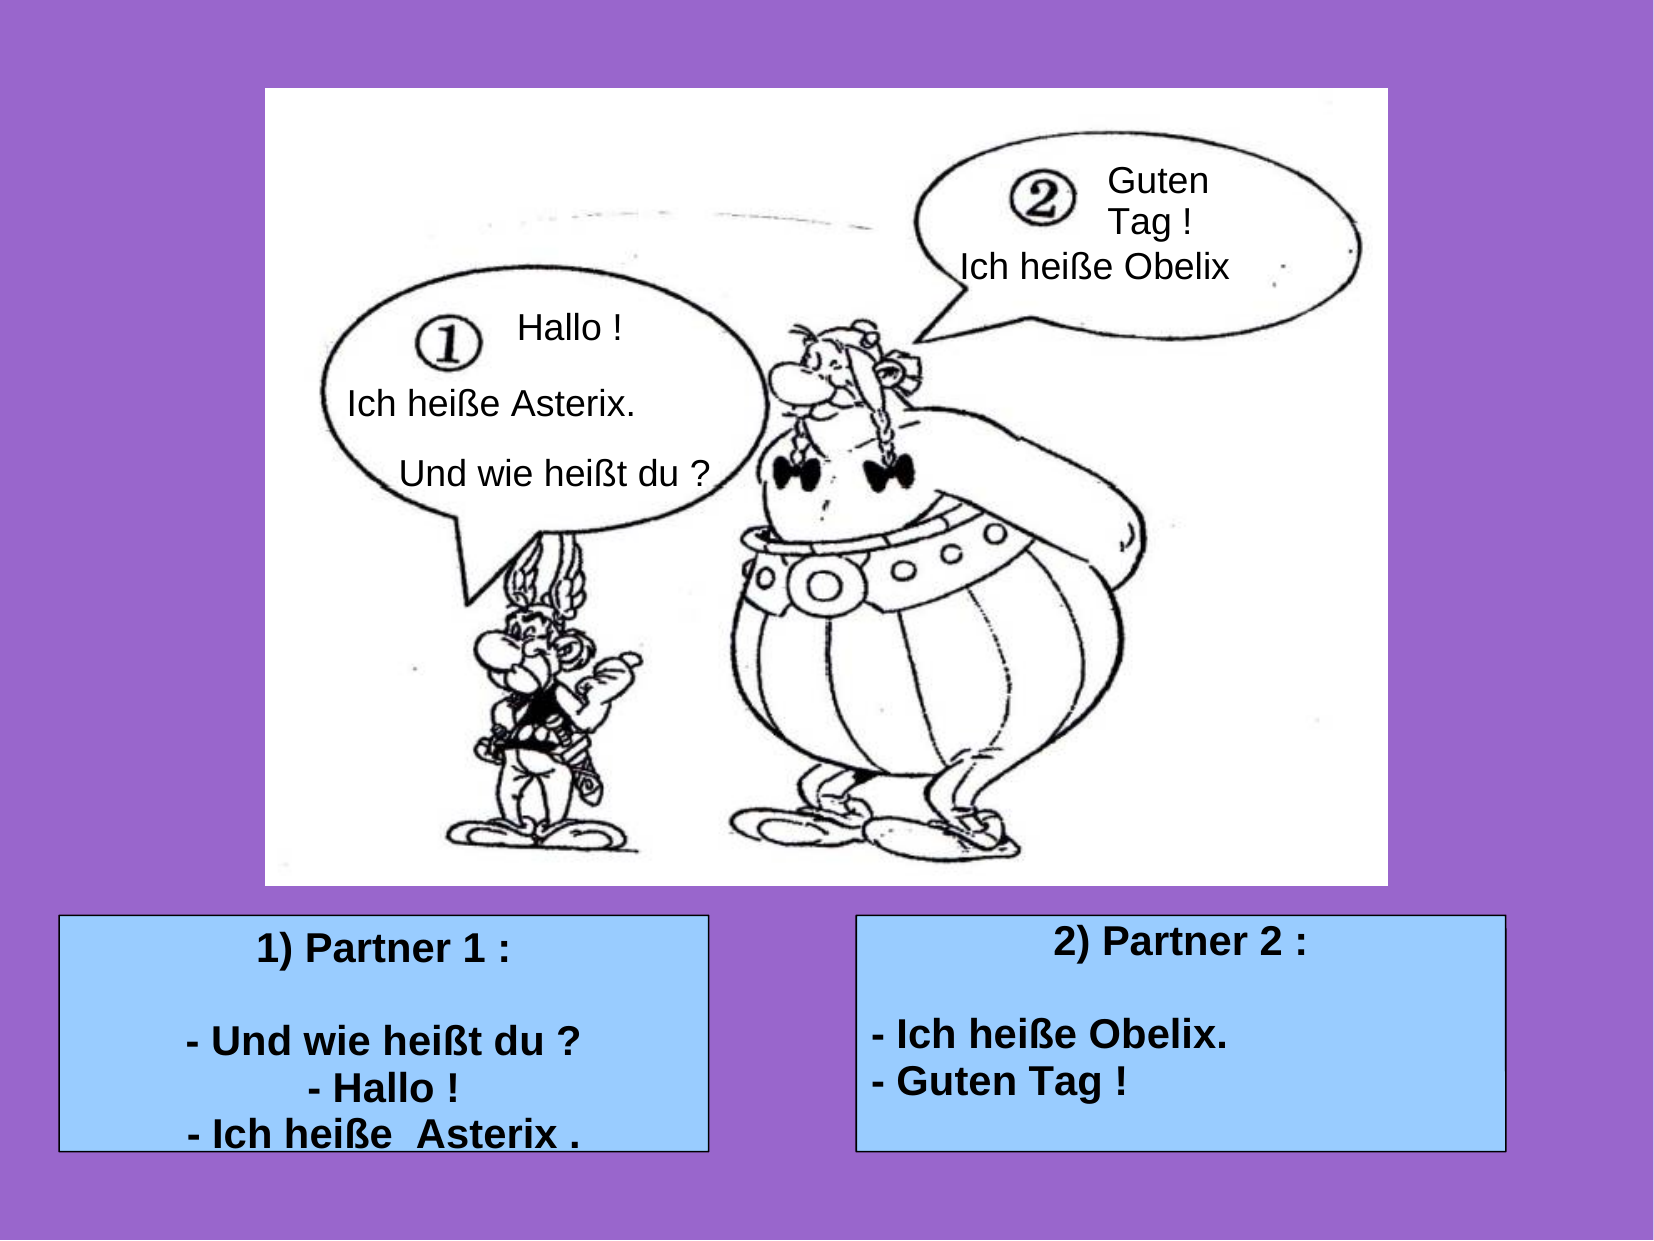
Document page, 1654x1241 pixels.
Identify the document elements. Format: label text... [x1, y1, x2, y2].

text_box Und wie heißt du ? [383, 442, 739, 500]
picture [265, 88, 1388, 886]
text_box Ich heiße Obelix [944, 236, 1359, 293]
text_box Hallo ! [502, 297, 650, 355]
text_box Guten Tag ! [1092, 149, 1241, 236]
text_box 2) Partner 2 : - Ich heiße Obelix. - Guten Tag ! [856, 915, 1506, 1152]
text_box Ich heiße Asterix. [331, 373, 746, 431]
text_box 1) Partner 1 : - Und wie heißt du ? - Hallo ! - Ich heiße Asterix . [59, 915, 709, 1152]
